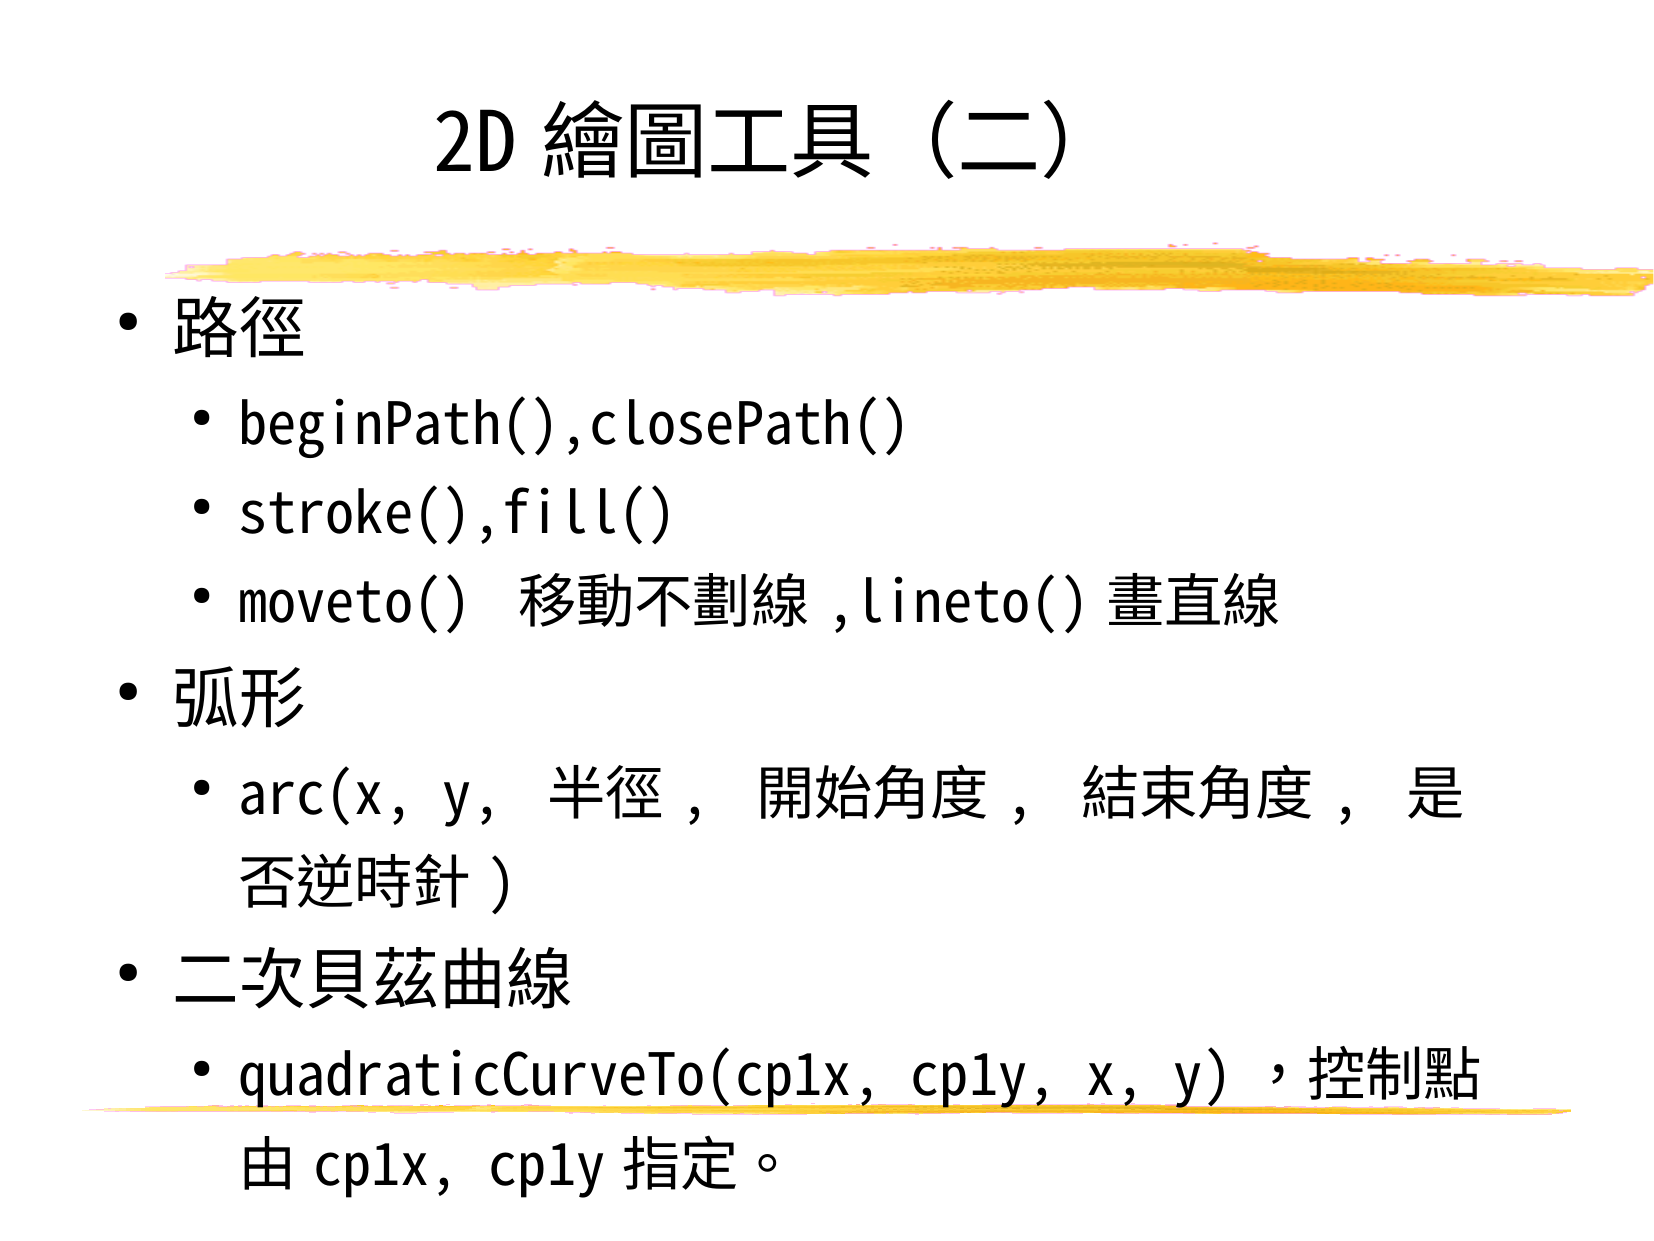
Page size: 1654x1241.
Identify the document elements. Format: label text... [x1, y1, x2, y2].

title 2D繪圖工具（二） [76, 28, 1482, 235]
picture [1522, 1102, 1571, 1117]
list 路徑 beginPath(),closePath() stroke(),fill() moveto() 移動不劃線,lineto()畫直線 弧形 arc(x, y, 半徑, 開始角度, 結束角度, 是否逆時針) 二次貝茲曲線 quadraticCurveTo(cp1x, cp1y, x, y)，控制點由cp1x, cp1y指定。 [116, 269, 1522, 1202]
picture [82, 1102, 116, 1117]
picture [165, 237, 1654, 308]
